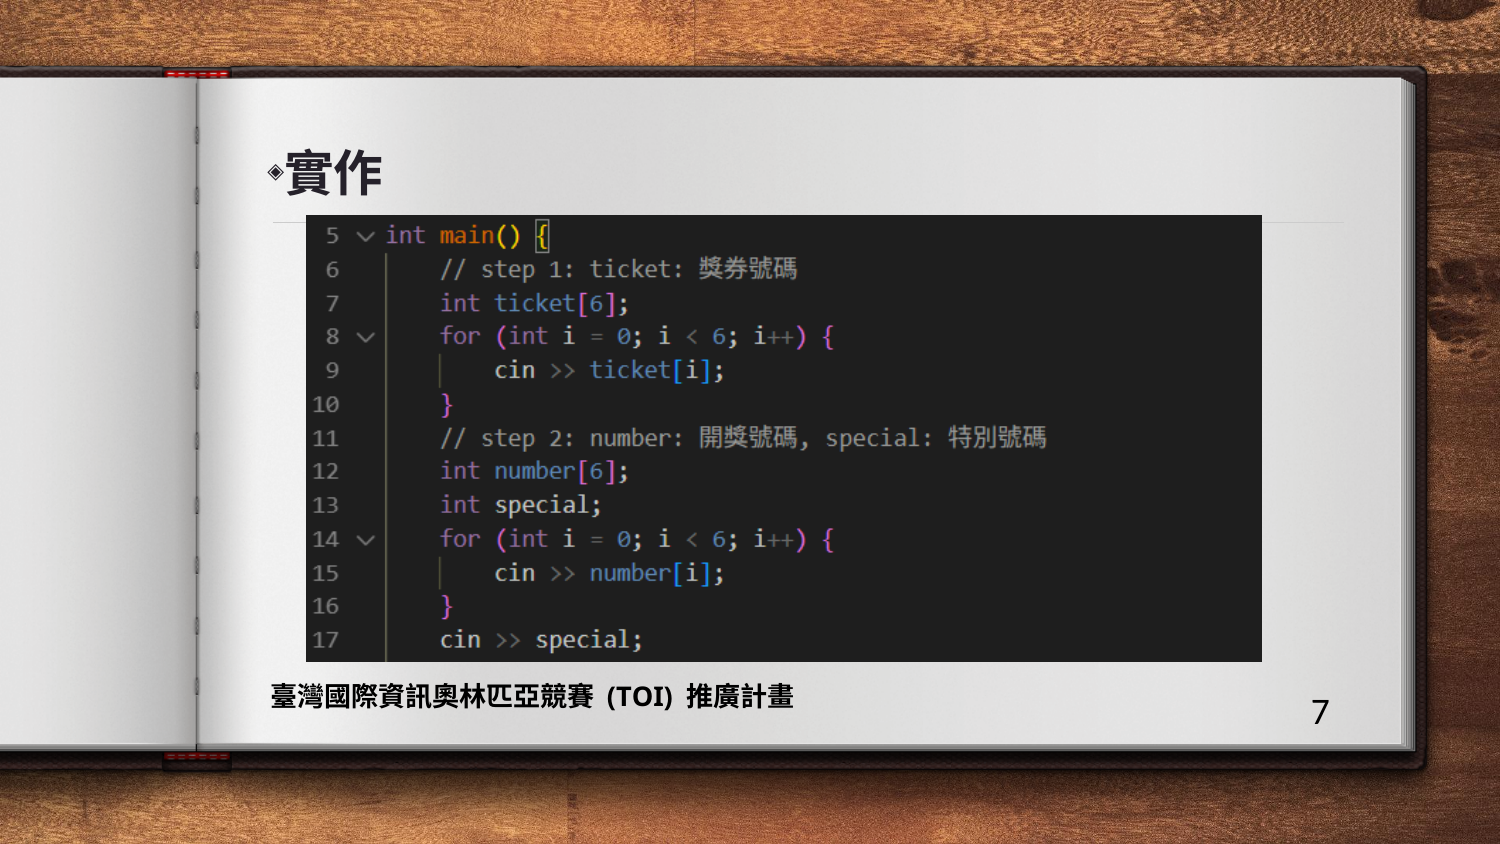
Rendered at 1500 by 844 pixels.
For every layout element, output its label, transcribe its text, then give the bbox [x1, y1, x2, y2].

picture [306, 215, 1262, 662]
list 實作 [252, 126, 1194, 216]
text_box 7 [1295, 672, 1386, 737]
